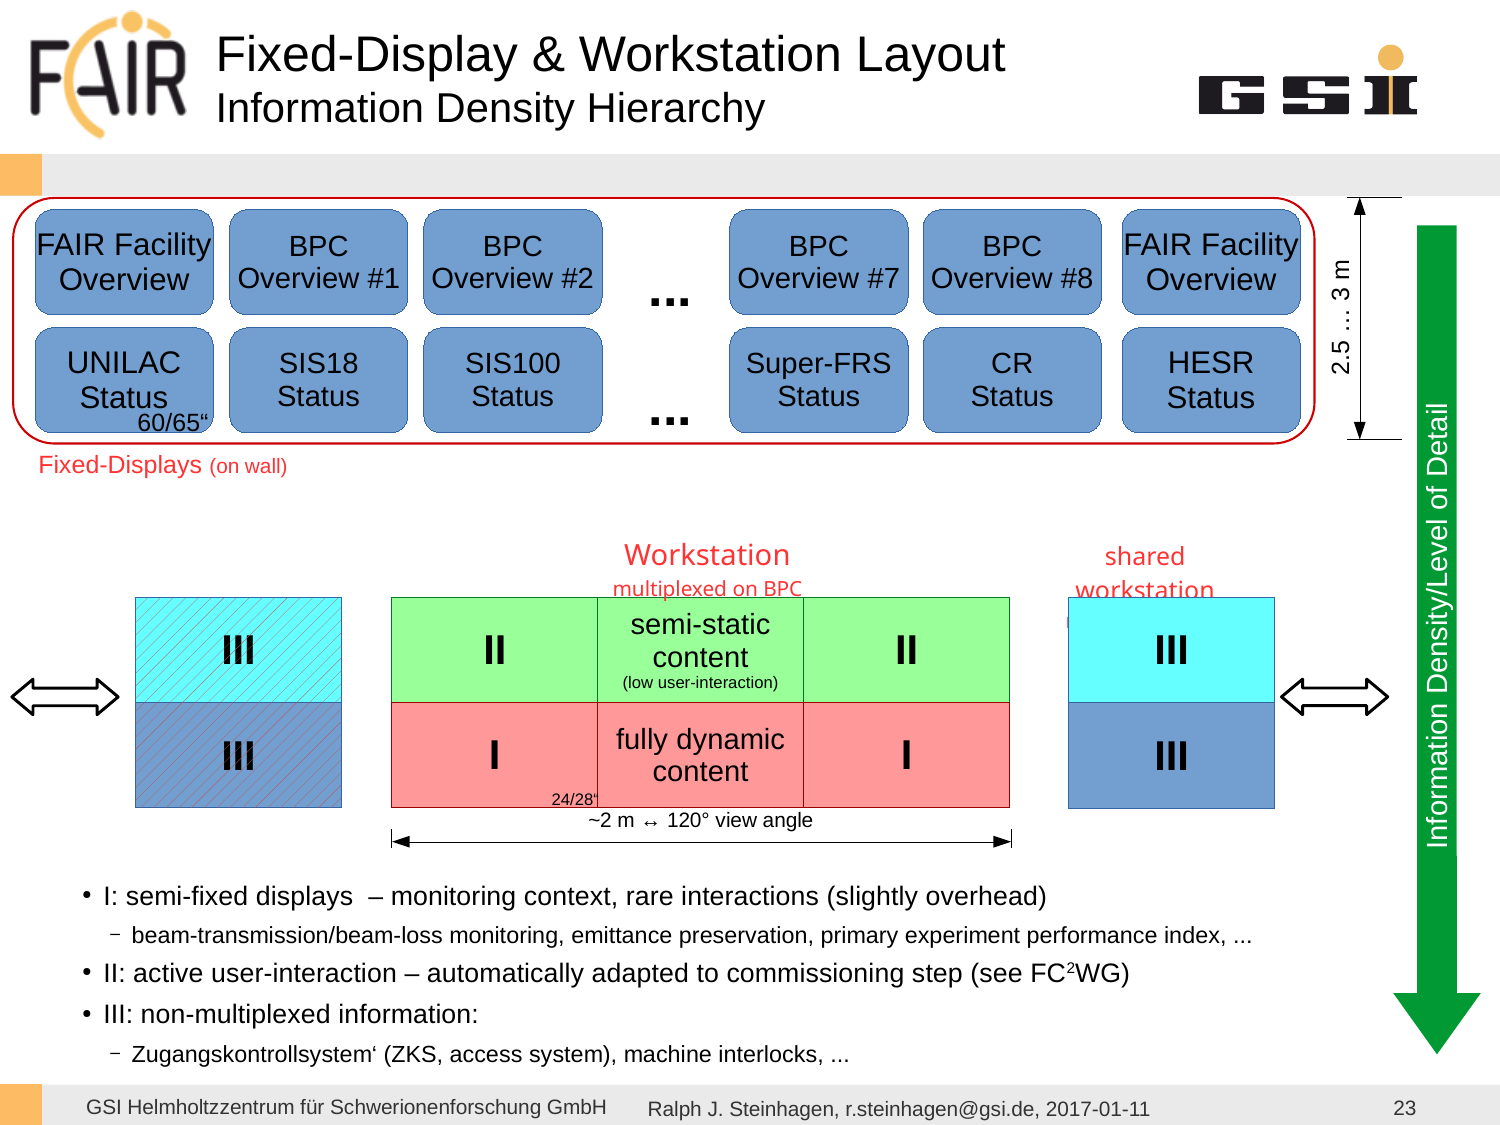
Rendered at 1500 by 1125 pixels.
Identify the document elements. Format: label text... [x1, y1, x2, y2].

text_box semi-static content (low user-interaction) [597, 598, 803, 702]
text_box FAIR Facility Overview [1122, 209, 1301, 315]
text_box UNILAC Status [35, 327, 214, 433]
text_box BPC Overview #8 [923, 209, 1102, 315]
text_box II [391, 597, 597, 702]
text_box ... [634, 370, 709, 442]
text_box BPC Overview #1 [229, 209, 408, 315]
text_box SIS100 Status [423, 327, 603, 433]
text_box [135, 597, 342, 808]
text_box 24/28“ [536, 782, 634, 817]
text_box 60/65“ [122, 401, 225, 442]
list I: semi-fixed displays – monitoring context, rare interactions (slightly overhead) beam-transmission/beam-loss monitoring, emittance preservation, primary experiment performance index, ... II: active user-interaction – automatically adapted to commissioning step (see FC2WG) III: non-multiplexed information: Zugangskontrollsystem‘ (ZKS, access system), machine interlocks, ... [75, 880, 1314, 1074]
text_box shared workstation non-multiplexed [1050, 531, 1292, 598]
text_box Workstation multiplexed on BPC [597, 526, 845, 598]
text_box I [803, 702, 1010, 808]
text_box FAIR Facility Overview [35, 209, 214, 315]
text_box fully dynamic content [597, 702, 803, 808]
text_box BPC Overview #7 [729, 209, 909, 315]
text_box Information Density/Level of Detail [1393, 225, 1481, 1055]
text_box Super-FRS Status [729, 327, 909, 433]
text_box III [1068, 702, 1275, 809]
text_box III [1068, 597, 1275, 702]
text_box Fixed-Displays (on wall) [23, 443, 332, 515]
text_box BPC Overview #2 [423, 209, 603, 315]
text_box II [803, 597, 1010, 702]
text_box SIS18 Status [229, 327, 408, 433]
text_box I [391, 702, 597, 808]
title Fixed-Display & Workstation Layout Information Density Hierarchy [215, 2, 1178, 150]
text_box ... [634, 252, 709, 326]
picture [30, 9, 187, 141]
text_box CR Status [923, 327, 1102, 433]
picture [1197, 42, 1419, 117]
text_box HESR Status [1122, 327, 1301, 433]
